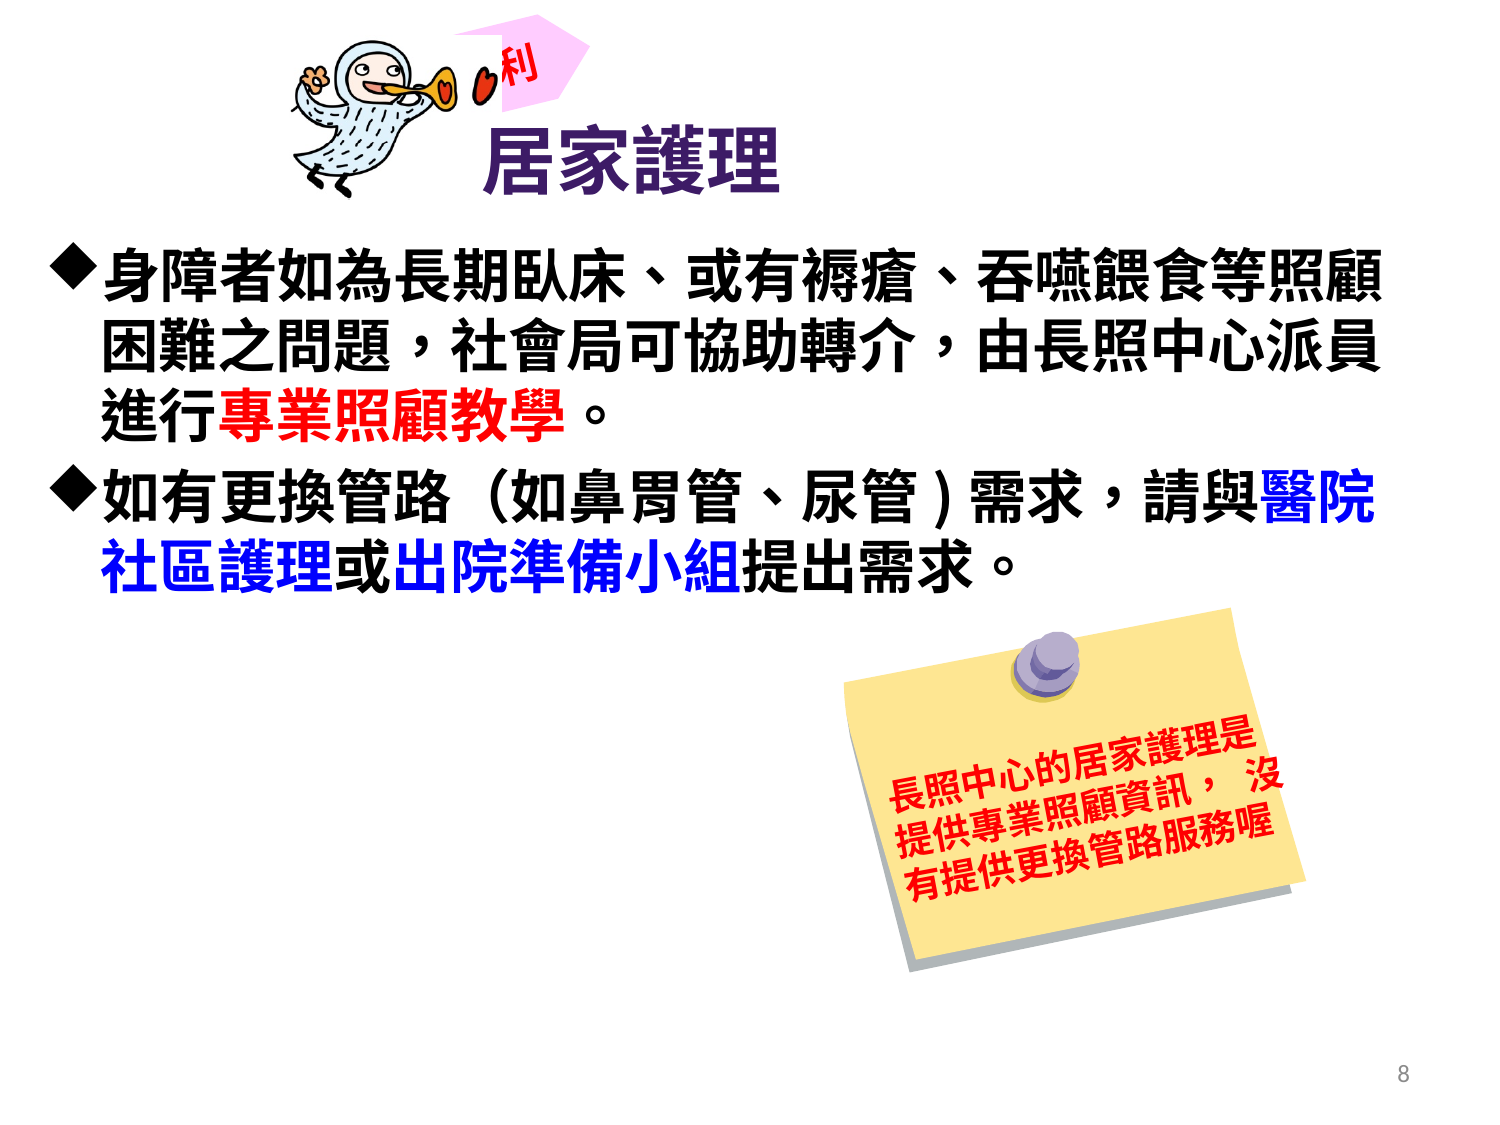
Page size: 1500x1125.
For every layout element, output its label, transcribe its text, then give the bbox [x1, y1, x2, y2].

text_box 長照中心的居家護理是提供專業照顧資訊， 沒有提供更換管路服務喔 [867, 692, 1313, 919]
picture [842, 606, 1308, 974]
picture [289, 35, 502, 200]
title 居家護理 [466, 81, 869, 236]
text_box 第2類福利 [453, 14, 591, 81]
slide_number <編號> [1074, 1042, 1425, 1103]
list 身障者如為長期臥床、或有褥瘡、吞嚥餵食等照顧困難之問題，社會局可協助轉介，由長照中心派員進行專業照顧教學。 如有更換管路（如鼻胃管、尿管)需求，請與醫院社區護理或出院準備小組提出需求。 [29, 231, 1414, 905]
